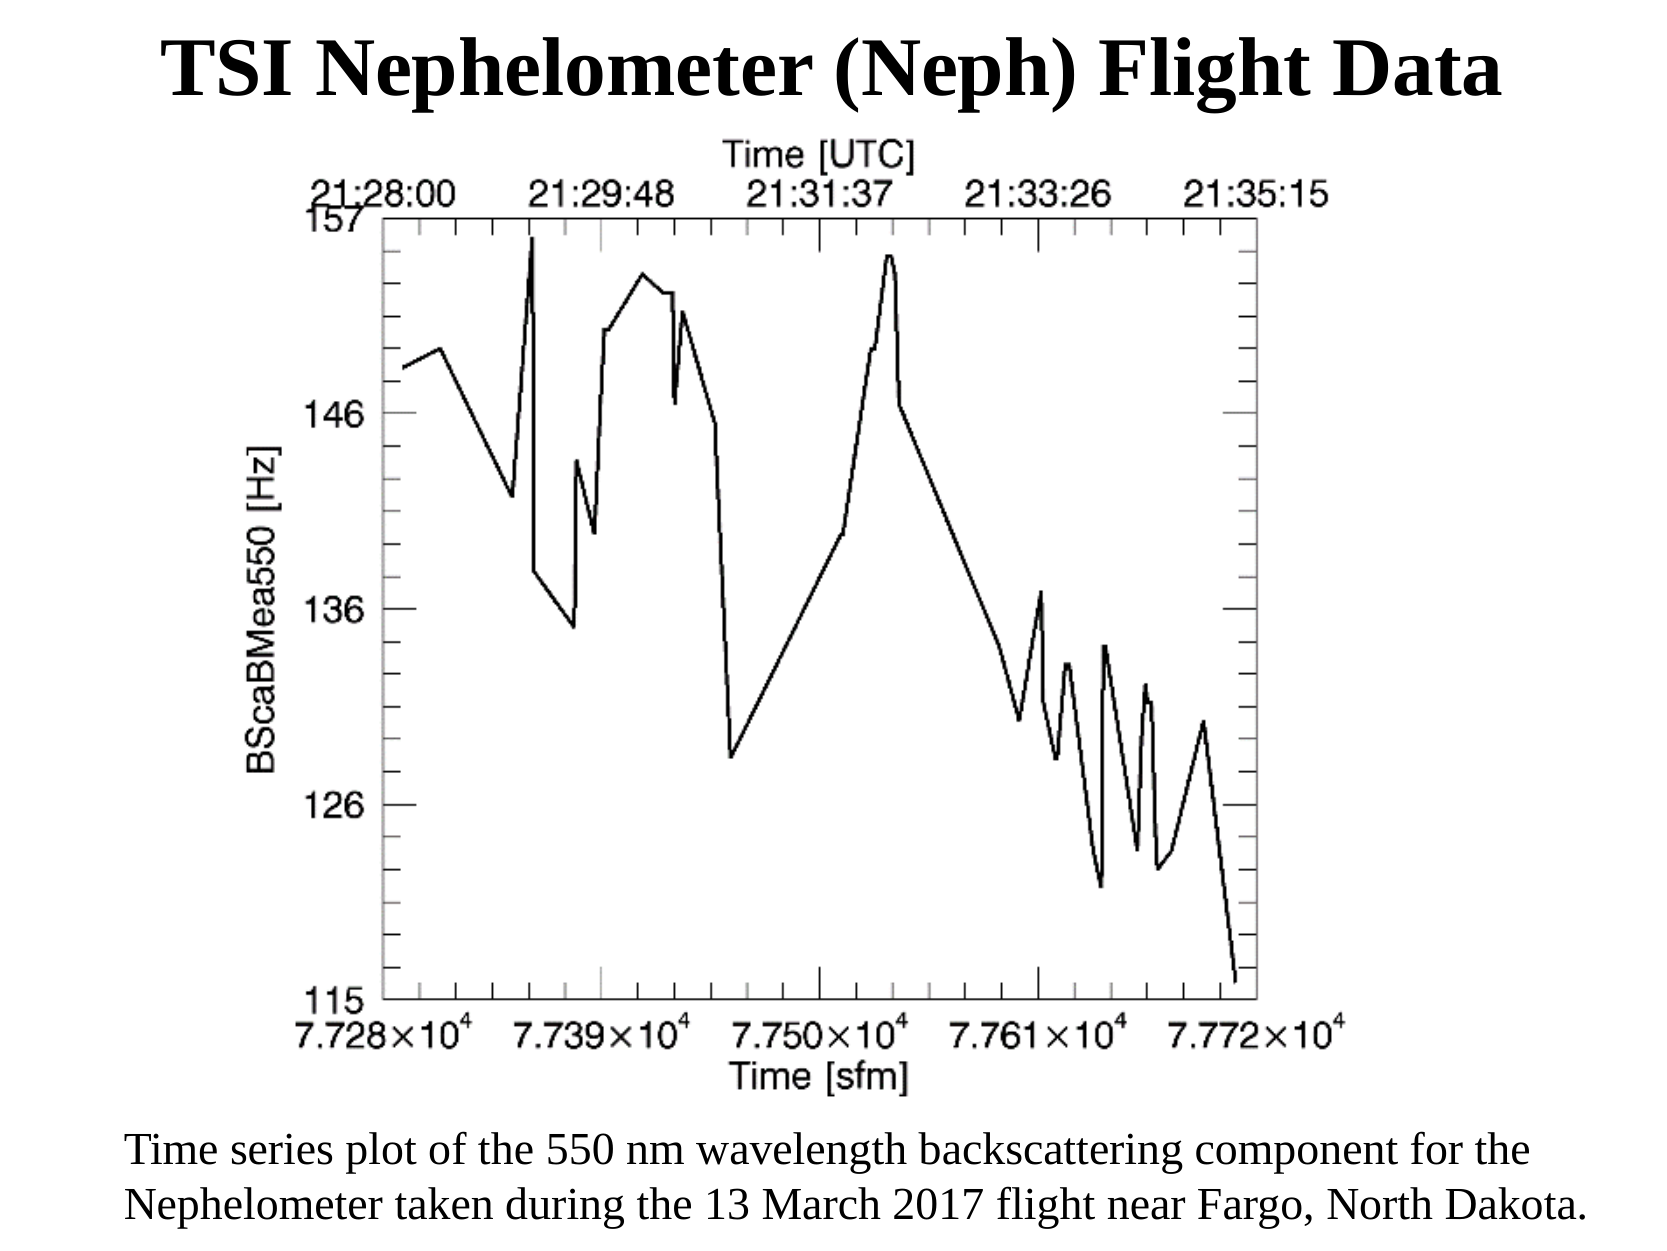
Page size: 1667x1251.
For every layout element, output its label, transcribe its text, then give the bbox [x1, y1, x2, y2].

picture [240, 134, 1351, 1102]
title TSI Nephelometer (Neph) Flight Data [0, 13, 1666, 121]
text_box Time series plot of the 550 nm wavelength backscattering component for the Nephelometer taken during the 13 March 2017 flight near Fargo, North Dakota. [110, 1112, 1626, 1237]
